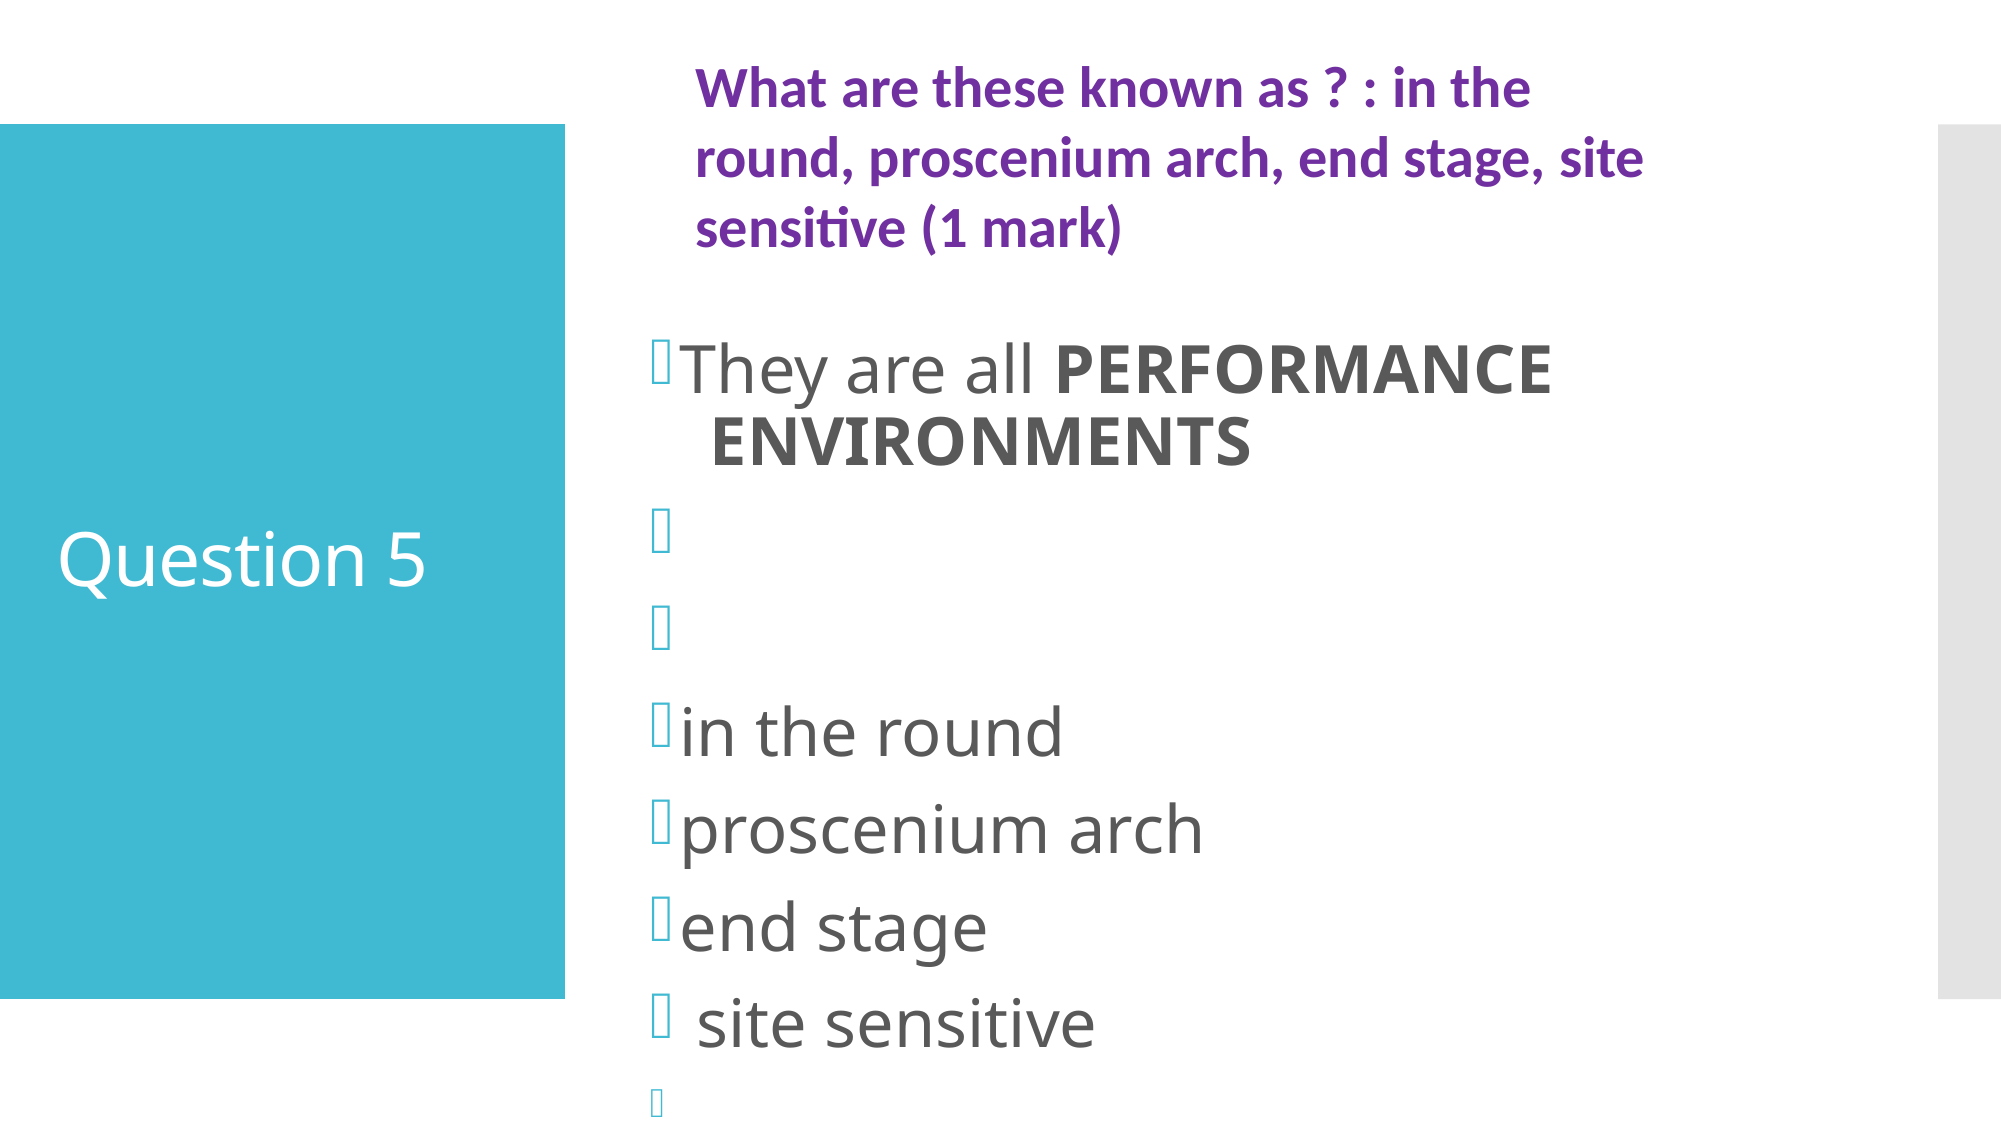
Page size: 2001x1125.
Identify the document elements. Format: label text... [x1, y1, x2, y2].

title Question 5 [41, 184, 526, 940]
text_box What are these known as ? : in the round, proscenium arch, end stage, site sensitive (1 mark) [680, 41, 1682, 269]
list They are all PERFORMANCE ENVIRONMENTS in the round proscenium arch end stage site sensitive [634, 328, 1835, 1084]
